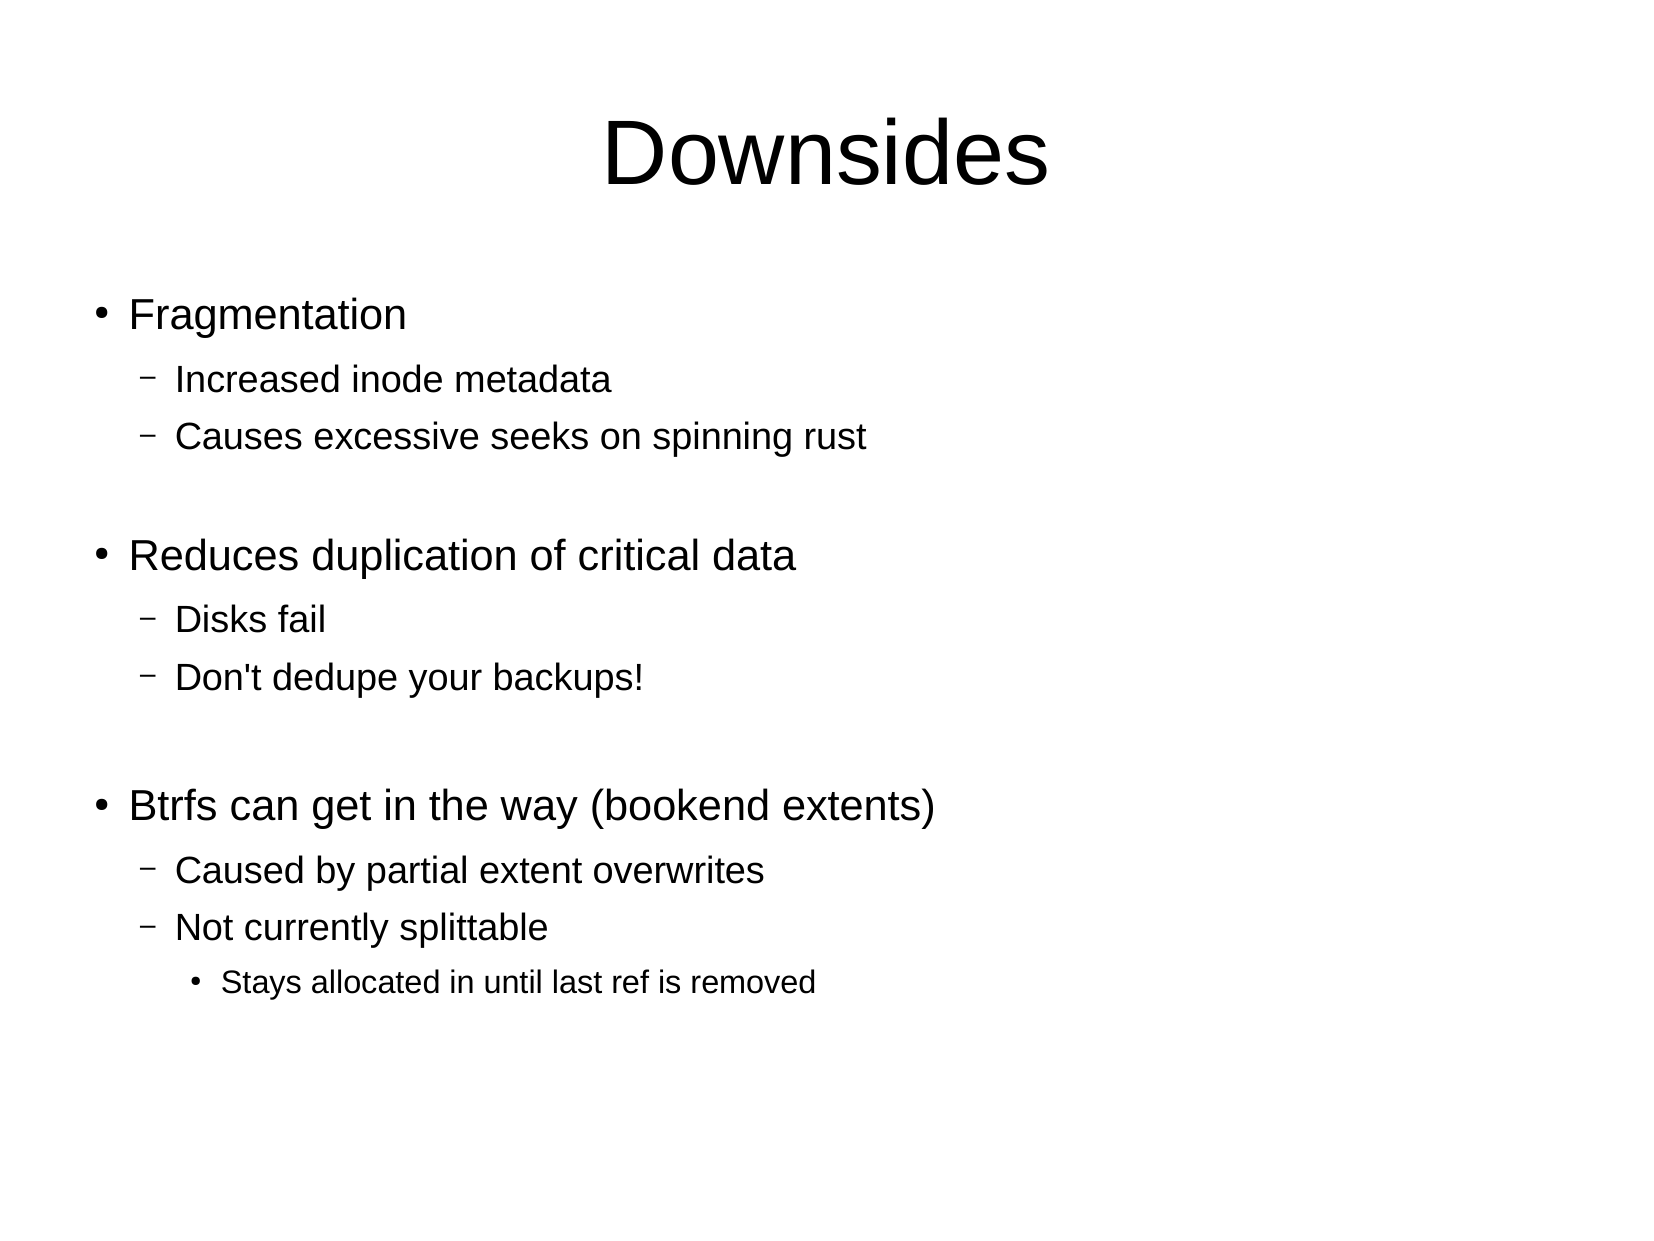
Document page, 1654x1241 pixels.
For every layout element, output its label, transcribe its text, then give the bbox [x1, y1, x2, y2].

title Downsides [82, 49, 1571, 257]
list Fragmentation Increased inode metadata Causes excessive seeks on spinning rust Reduces duplication of critical data Disks fail Don't dedupe your backups! Btrfs can get in the way (bookend extents) Caused by partial extent overwrites Not currently splittable Stays allocated in until last ref is removed [82, 290, 1571, 1010]
